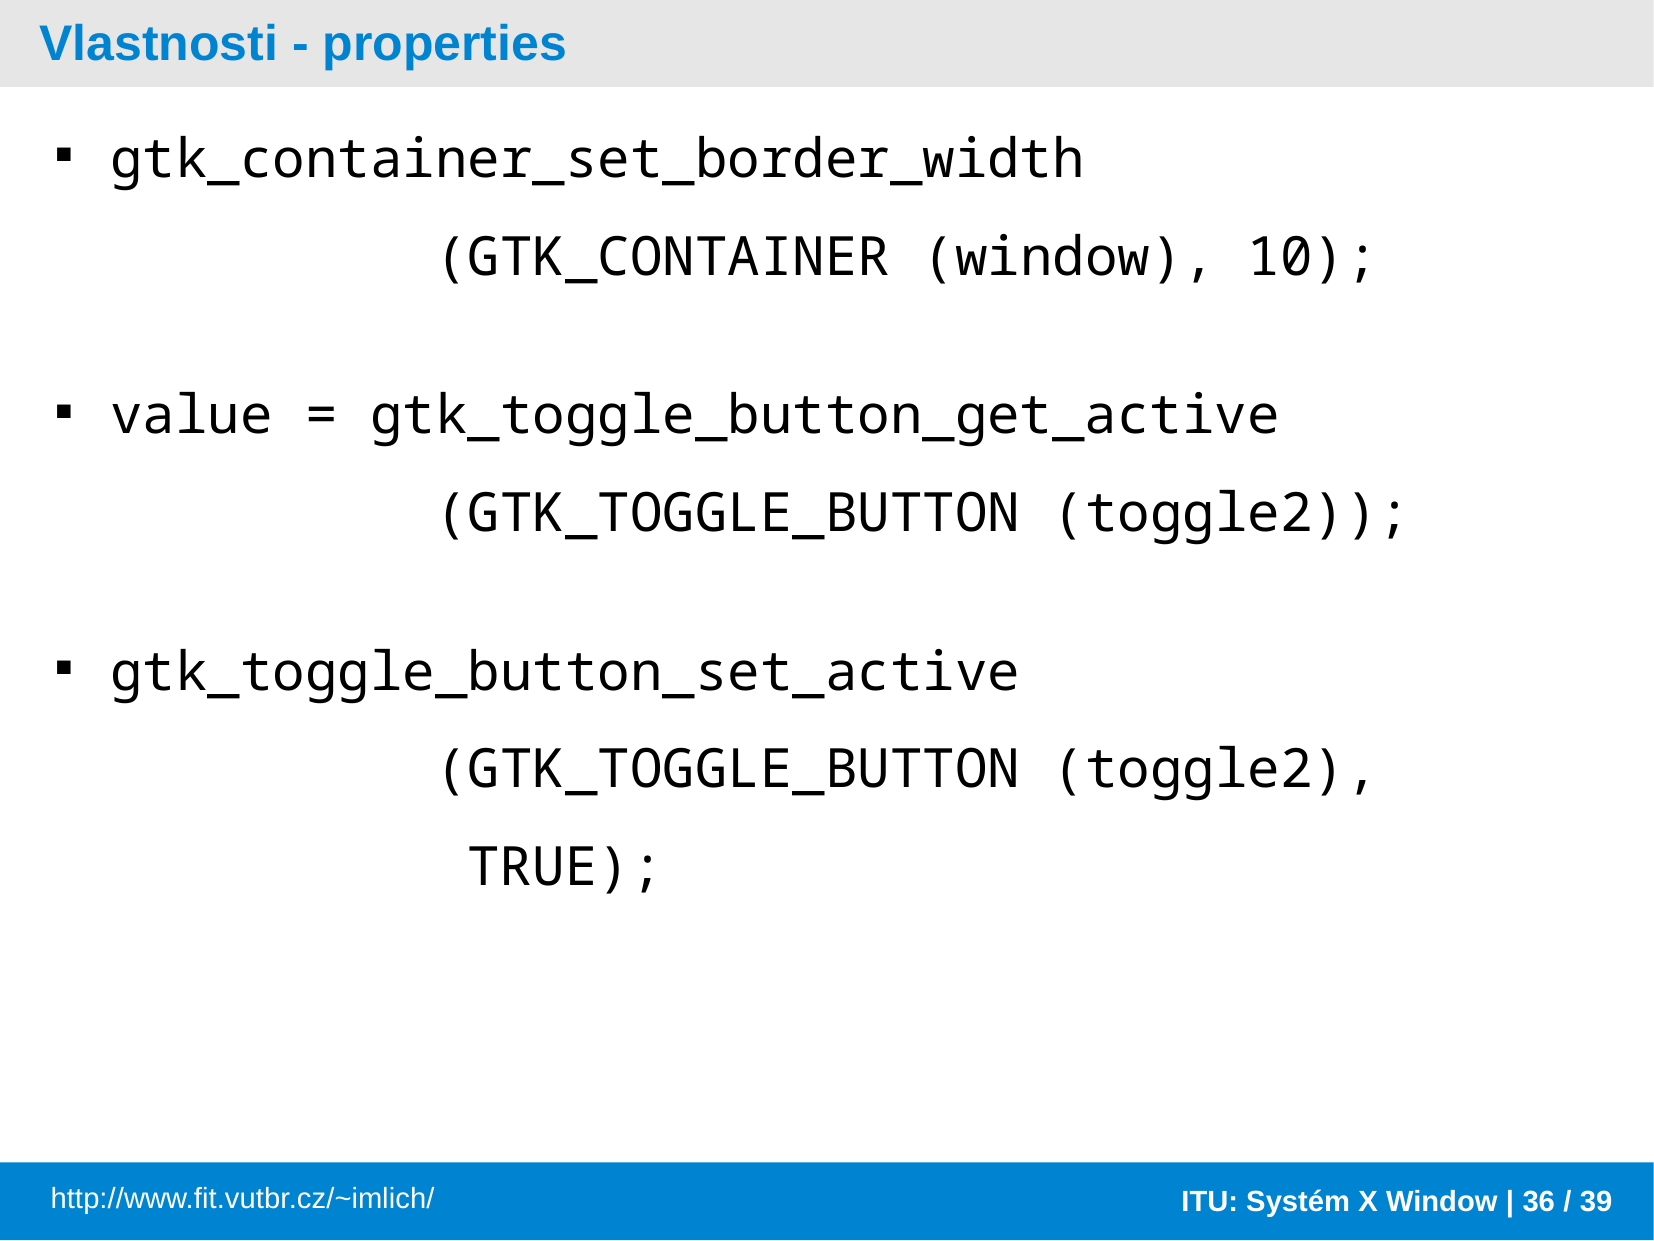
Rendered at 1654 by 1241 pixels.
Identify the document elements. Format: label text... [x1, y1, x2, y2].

list gtk_container_set_border_width (GTK_CONTAINER (window), 10); value = gtk_toggle_button_get_active (GTK_TOGGLE_BUTTON (toggle2)); gtk_toggle_button_set_active (GTK_TOGGLE_BUTTON (toggle2), TRUE); [39, 119, 1615, 839]
title Vlastnosti - properties [39, 5, 1615, 81]
